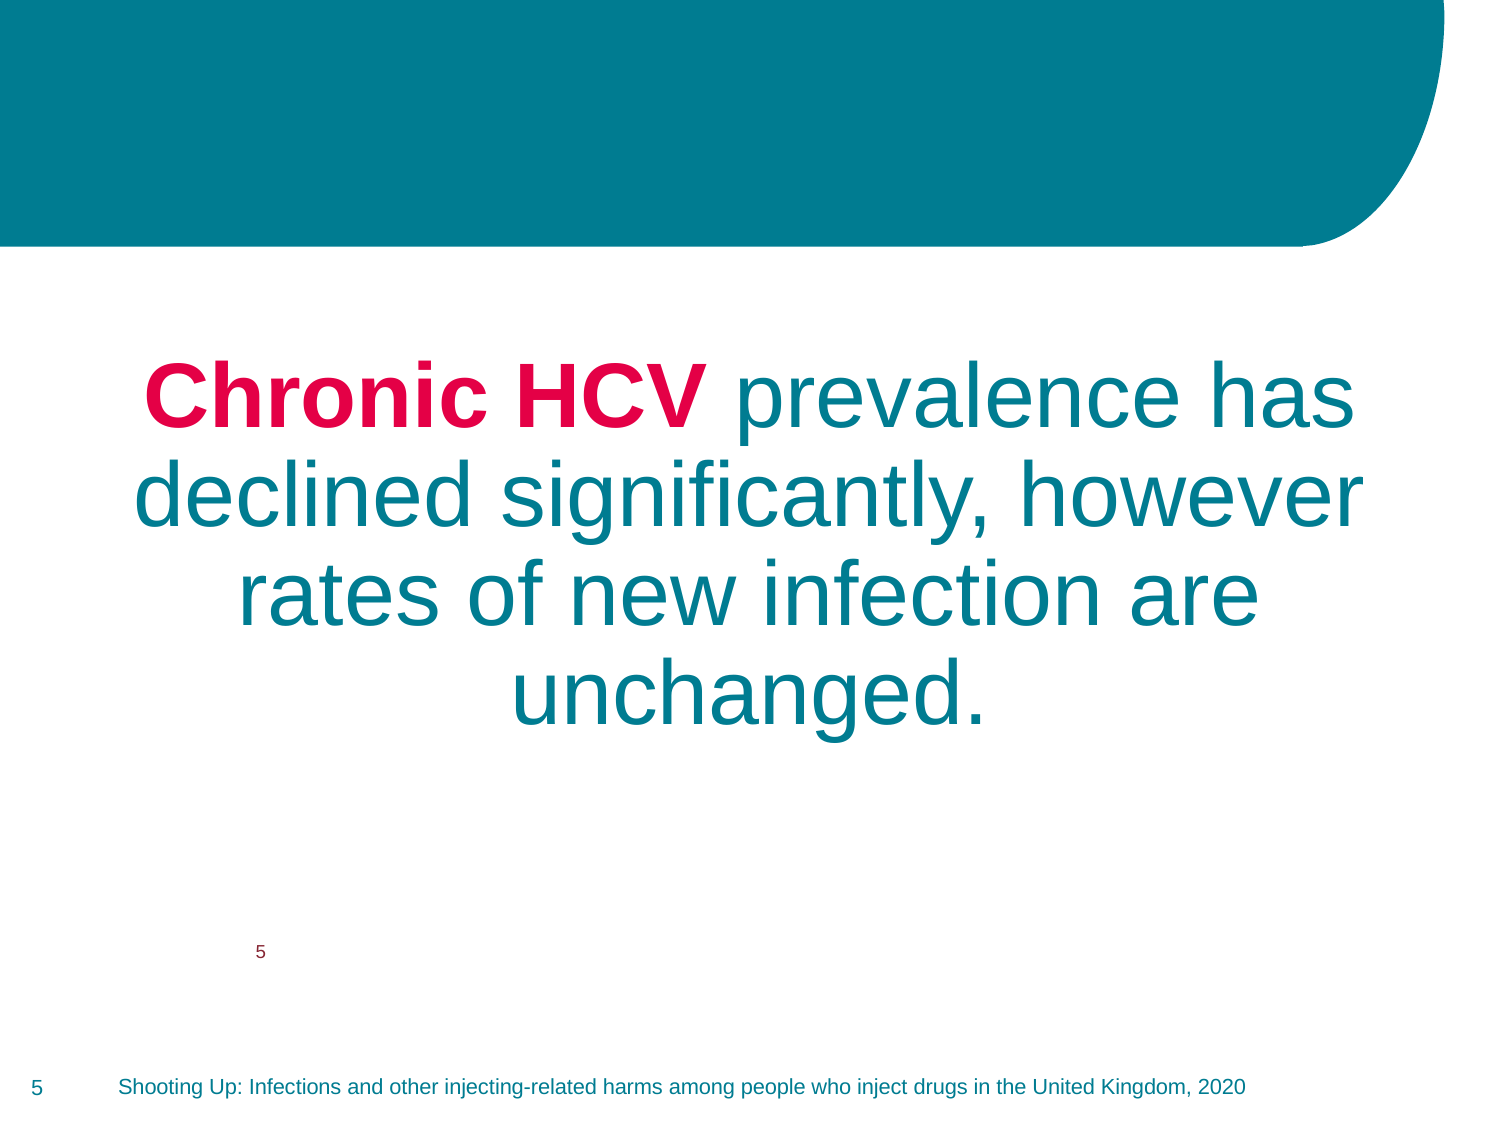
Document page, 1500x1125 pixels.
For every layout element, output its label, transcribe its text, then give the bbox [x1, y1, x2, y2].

text_box [16, 1056, 90, 1117]
text_box [245, 916, 1304, 985]
text_box Shooting Up: Infections and other injecting-related harms among people who inject drugs in the United Kingdom, 2020 [103, 1056, 1335, 1116]
title Chronic HCV prevalence has declined significantly, however rates of new infection are unchanged. [82, 340, 1418, 563]
